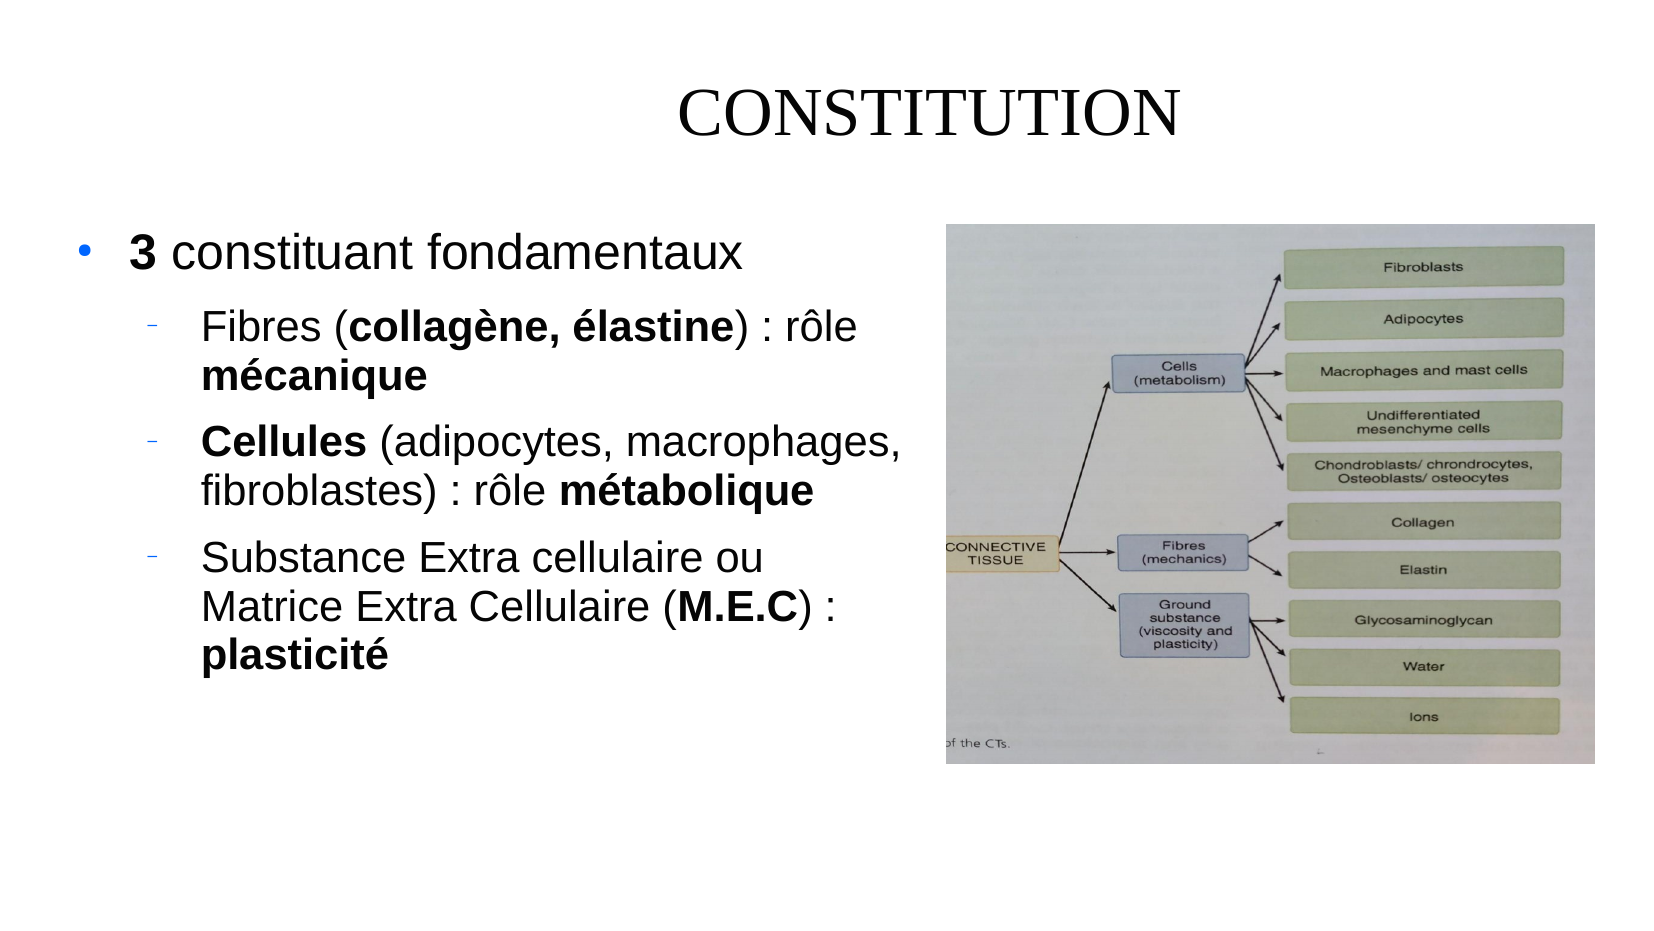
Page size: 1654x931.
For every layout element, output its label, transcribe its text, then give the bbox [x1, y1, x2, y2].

picture [946, 224, 1595, 764]
title CONSTITUTION [265, 35, 1595, 189]
list 3 constituant fondamentaux Fibres (collagène, élastine) : rôle mécanique Cellules (adipocytes, macrophages, fibroblastes) : rôle métabolique Substance Extra cellulaire ou Matrice Extra Cellulaire (M.E.C) : plasticité [59, 224, 915, 764]
